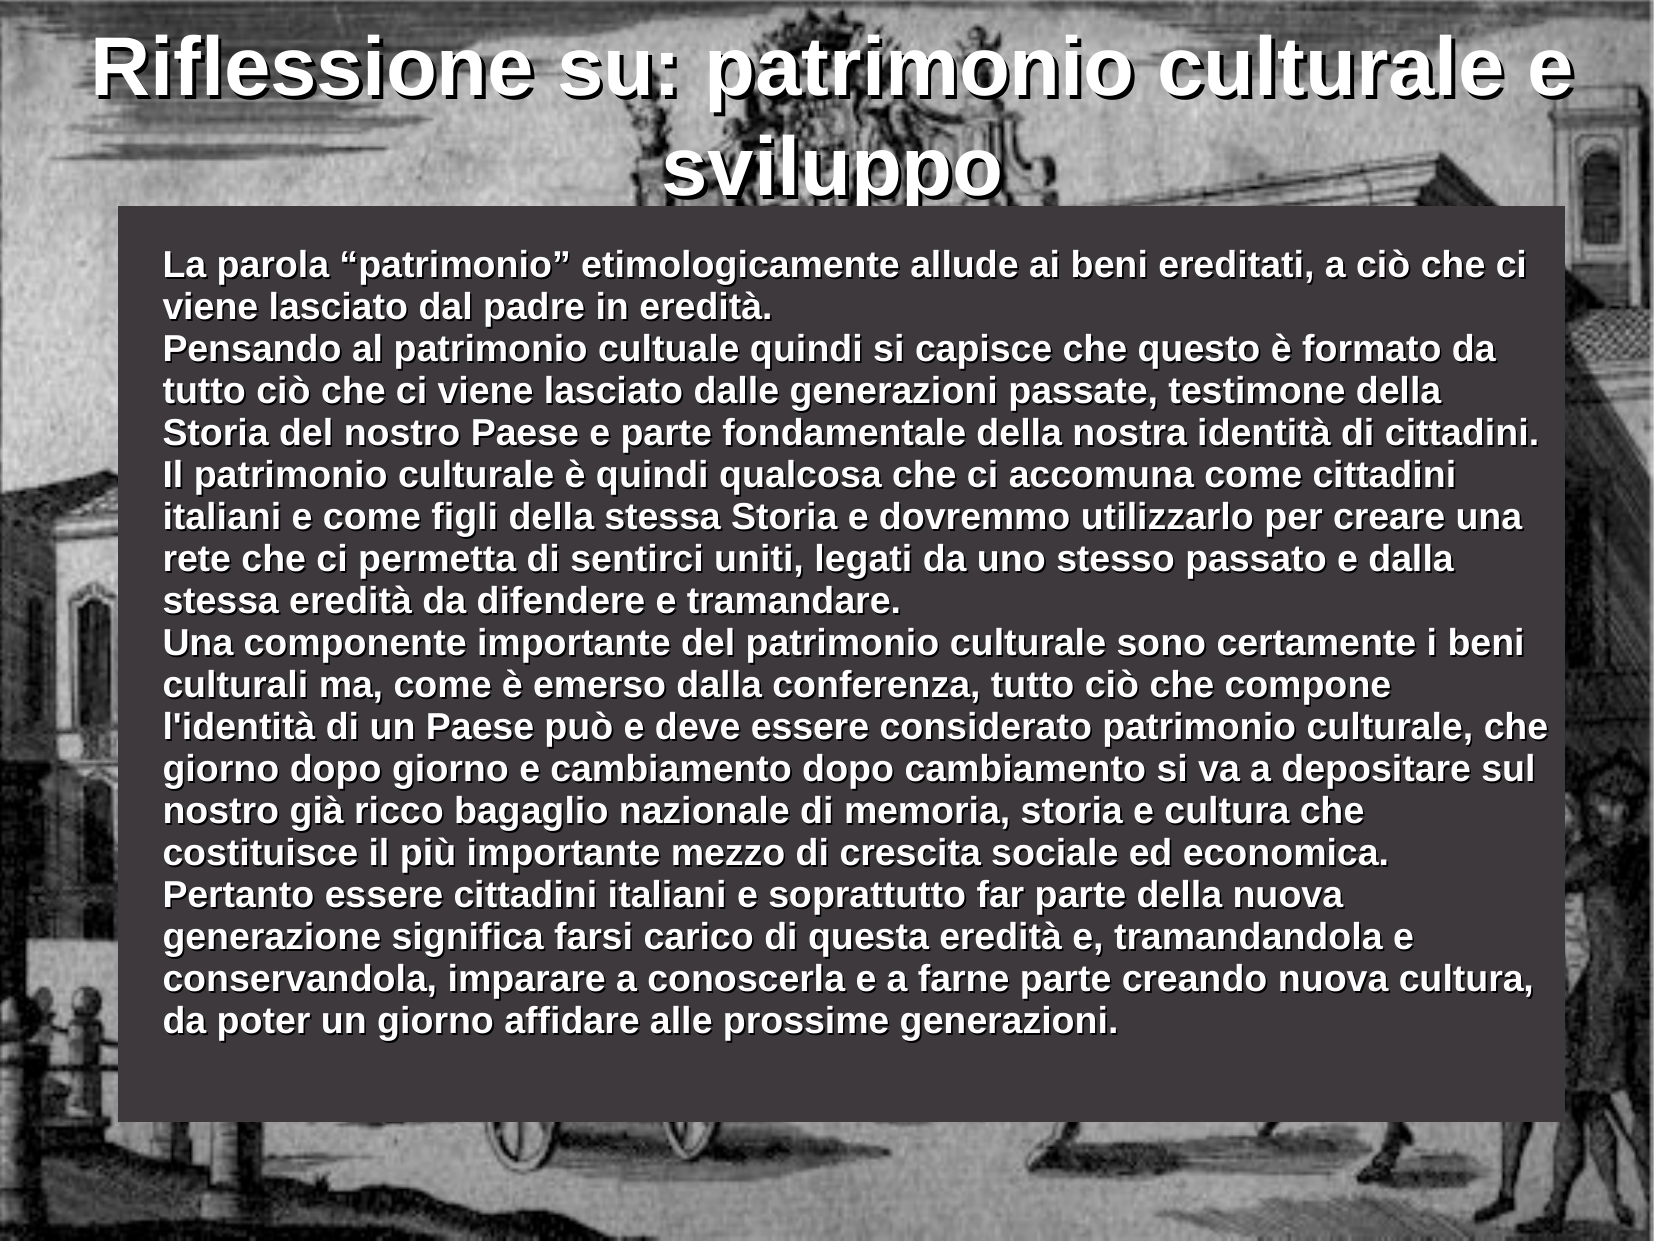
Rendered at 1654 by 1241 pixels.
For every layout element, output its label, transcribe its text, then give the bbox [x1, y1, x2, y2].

title Riflessione su: patrimonio culturale e sviluppo [88, 10, 1577, 314]
picture [118, 206, 1565, 1123]
text_box La parola “patrimonio” etimologicamente allude ai beni ereditati, a ciò che ci viene lasciato dal padre in eredità. Pensando al patrimonio cultuale quindi si capisce che questo è formato da tutto ciò che ci viene lasciato dalle generazioni passate, testimone della Storia del nostro Paese e parte fondamentale della nostra identità di cittadini. Il patrimonio culturale è quindi qualcosa che ci accomuna come cittadini italiani e come figli della stessa Storia e dovremmo utilizzarlo per creare una rete che ci permetta di sentirci uniti, legati da uno stesso passato e dalla stessa eredità da difendere e tramandare. Una componente importante del patrimonio culturale sono certamente i beni culturali ma, come è emerso dalla conferenza, tutto ciò che compone l'identità di un Paese può e deve essere considerato patrimonio culturale, che giorno dopo giorno e cambiamento dopo cambiamento si va a depositare sul nostro già ricco bagaglio nazionale di memoria, storia e cultura che costituisce il più importante mezzo di crescita sociale ed economica. Pertanto essere cittadini italiani e soprattutto far parte della nuova generazione significa farsi carico di questa eredità e, tramandandola e conservandola, imparare a conoscerla e a farne parte creando nuova cultura, da poter un giorno affidare alle prossime generazioni. [147, 236, 1565, 1073]
